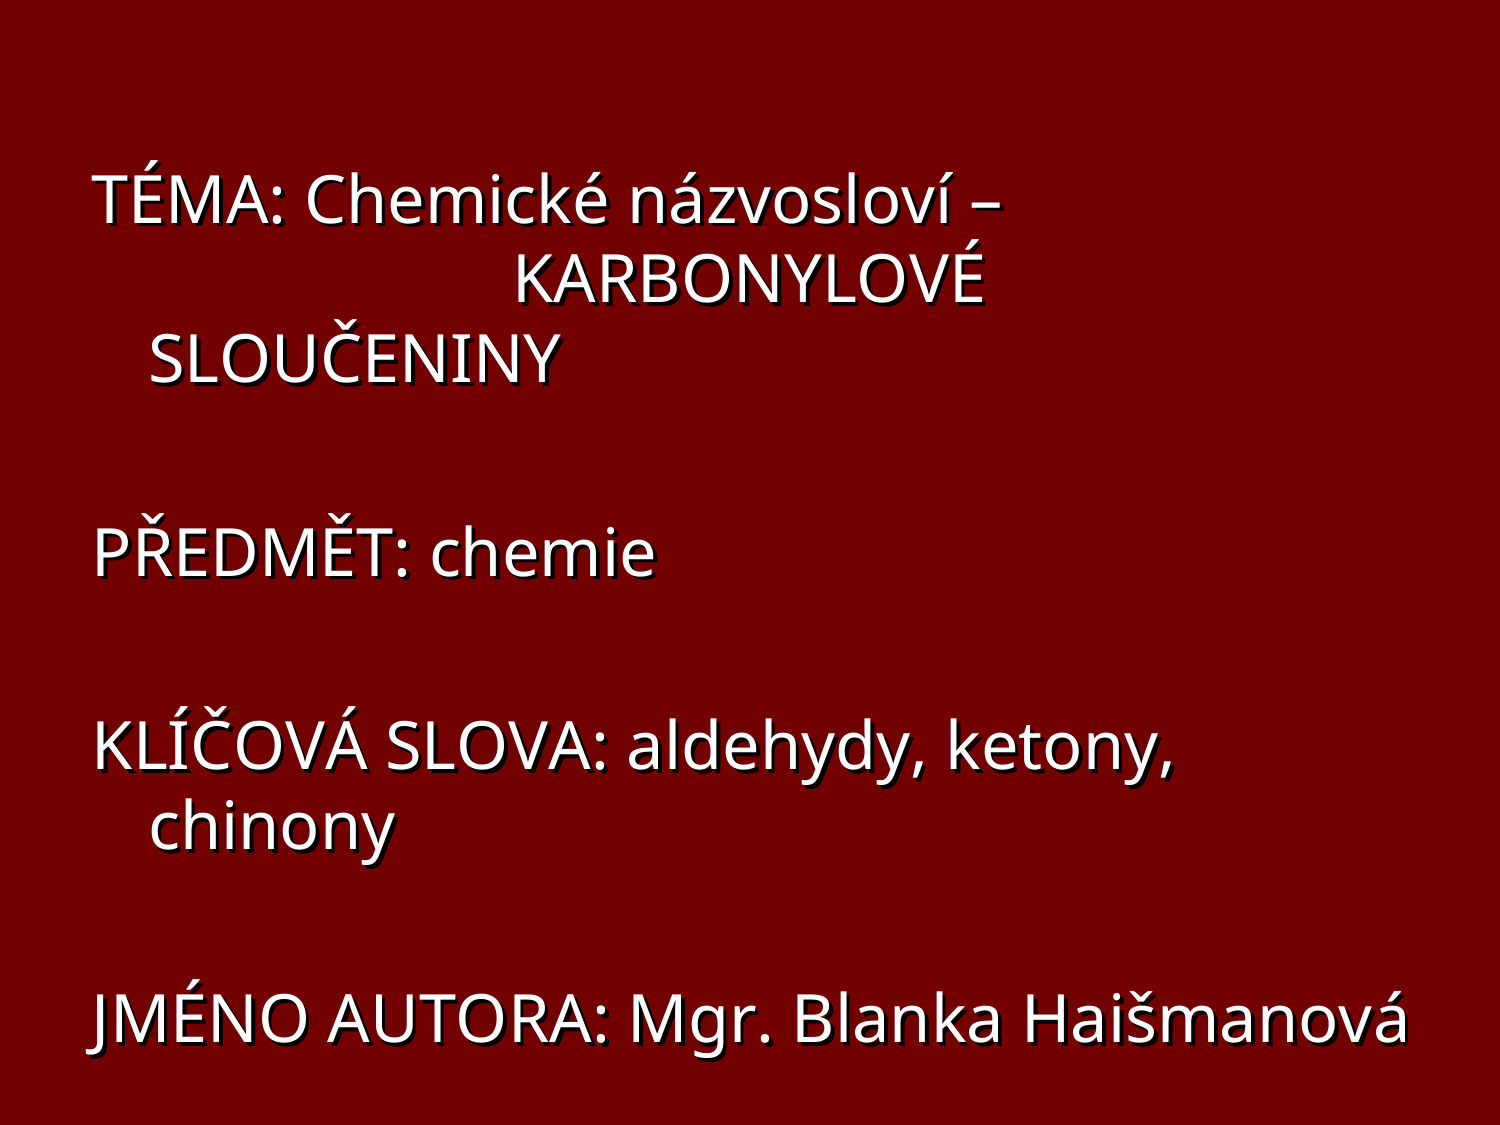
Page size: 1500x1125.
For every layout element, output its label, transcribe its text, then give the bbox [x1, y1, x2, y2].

list TÉMA: Chemické názvosloví – KARBONYLOVÉ SLOUČENINY PŘEDMĚT: chemie KLÍČOVÁ SLOVA: aldehydy, ketony, chinony JMÉNO AUTORA: Mgr. Blanka Haišmanová [76, 148, 1427, 1001]
